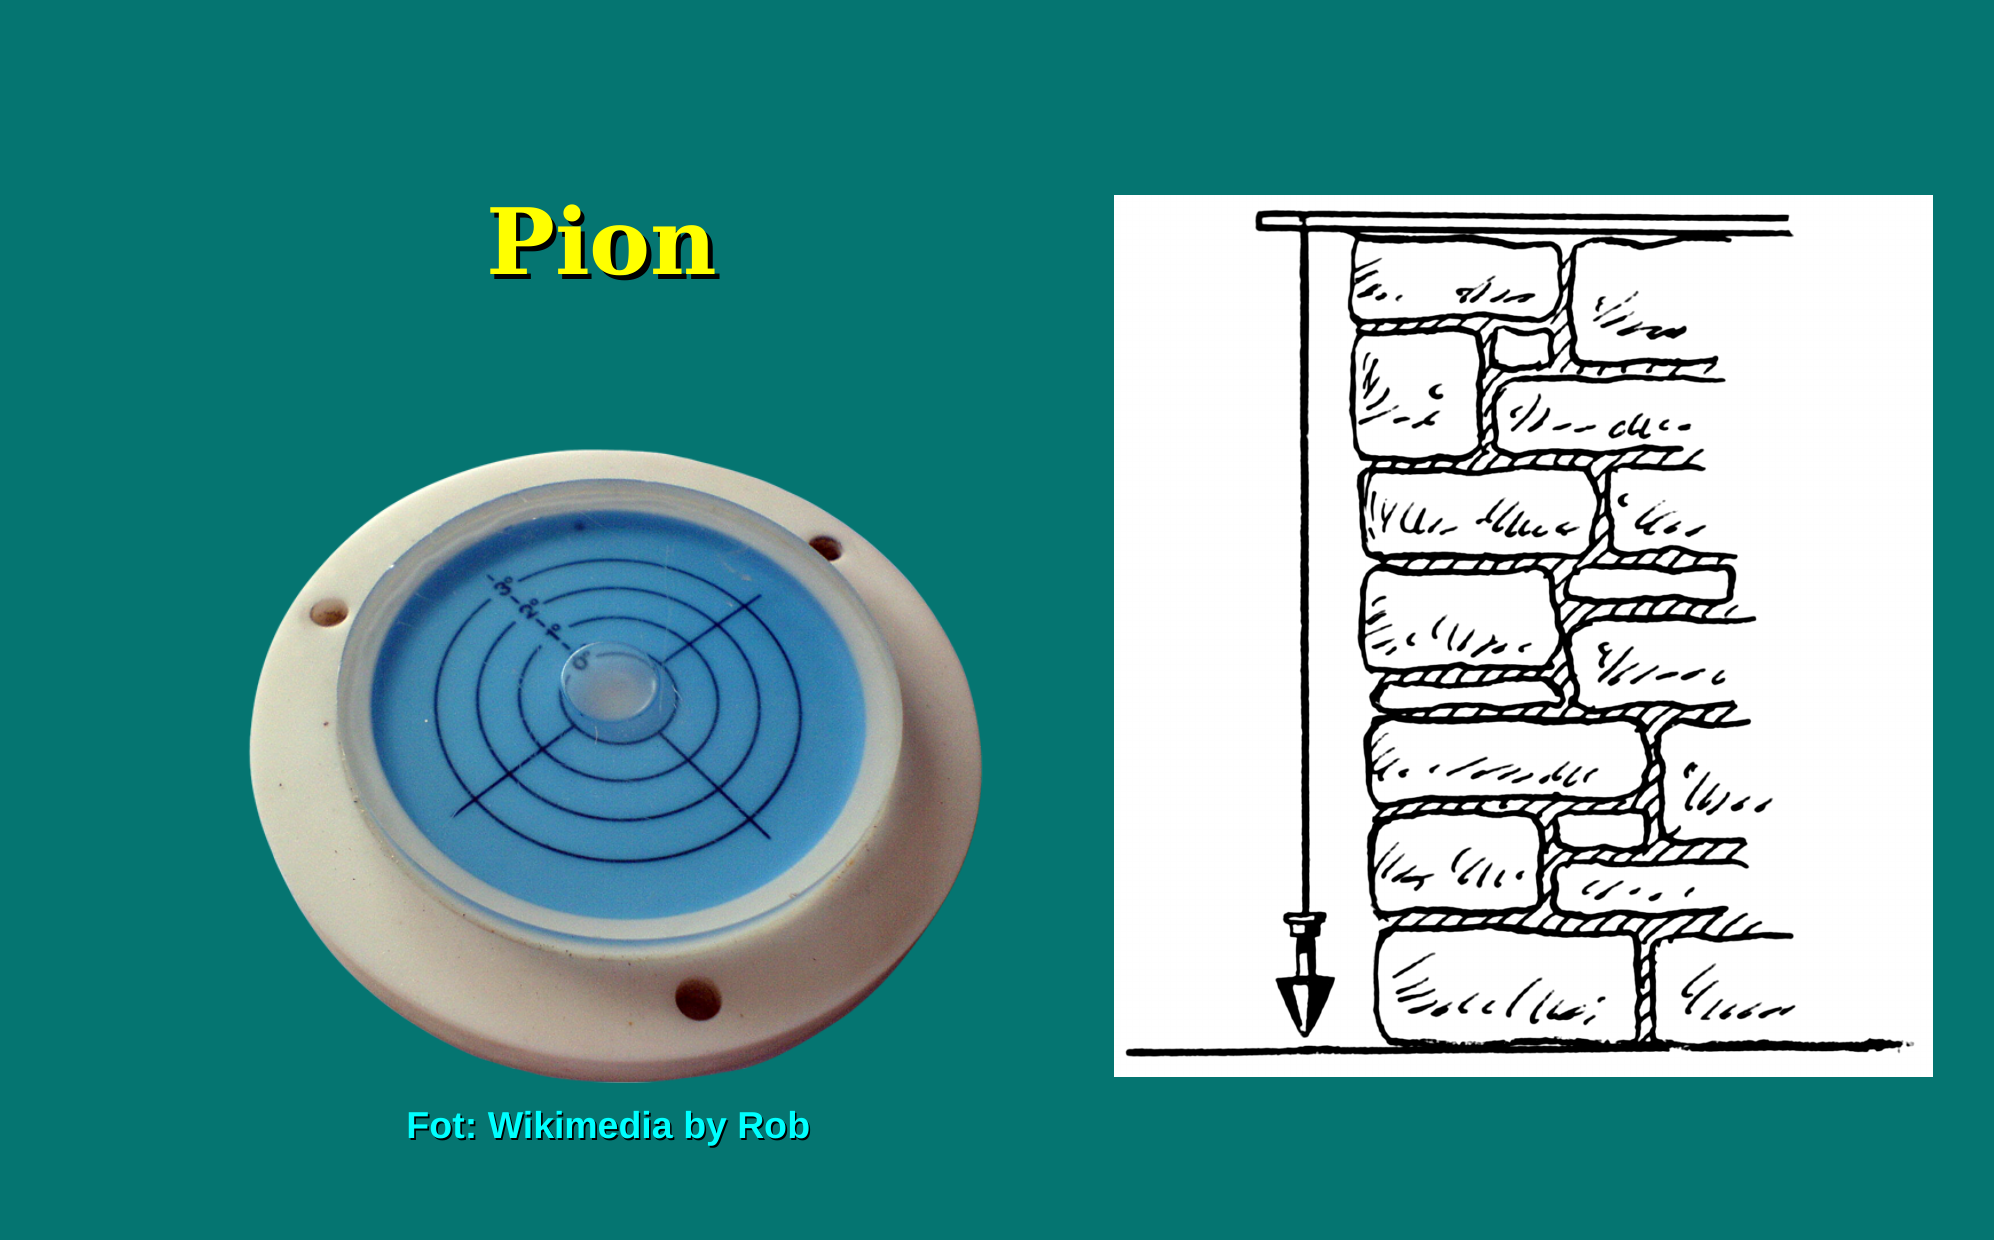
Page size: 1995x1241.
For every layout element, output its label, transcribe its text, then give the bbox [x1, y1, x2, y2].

text_box Fot: Wikimedia by Rob [391, 1097, 827, 1155]
title Pion [486, 146, 996, 339]
picture [241, 446, 1005, 1102]
picture [1114, 195, 1933, 1077]
